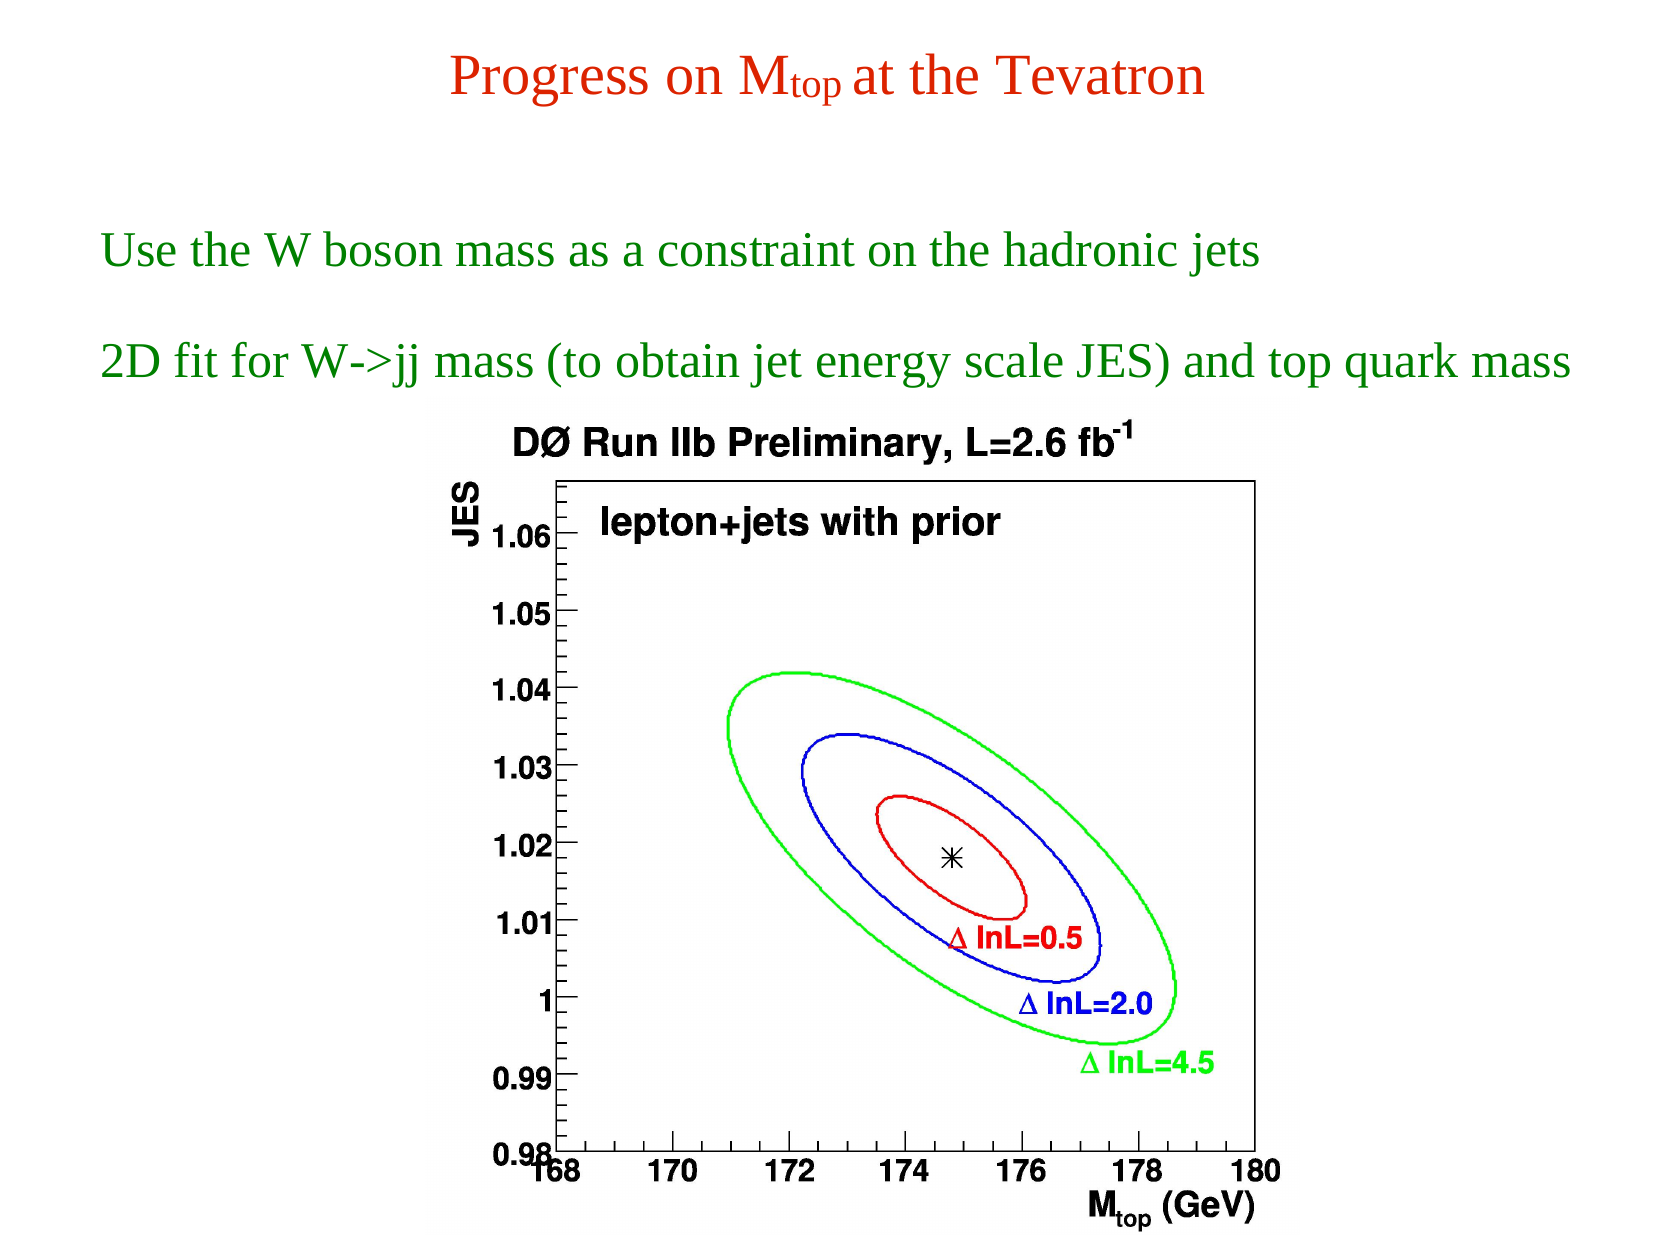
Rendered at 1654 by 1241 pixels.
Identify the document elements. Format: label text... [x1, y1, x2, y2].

title Progress on Mtop at the Tevatron [121, 8, 1534, 141]
picture [425, 396, 1300, 1235]
text_box Use the W boson mass as a constraint on the hadronic jets 2D fit for W->jj mass (to obtain jet energy scale JES) and top quark mass [100, 221, 1566, 402]
